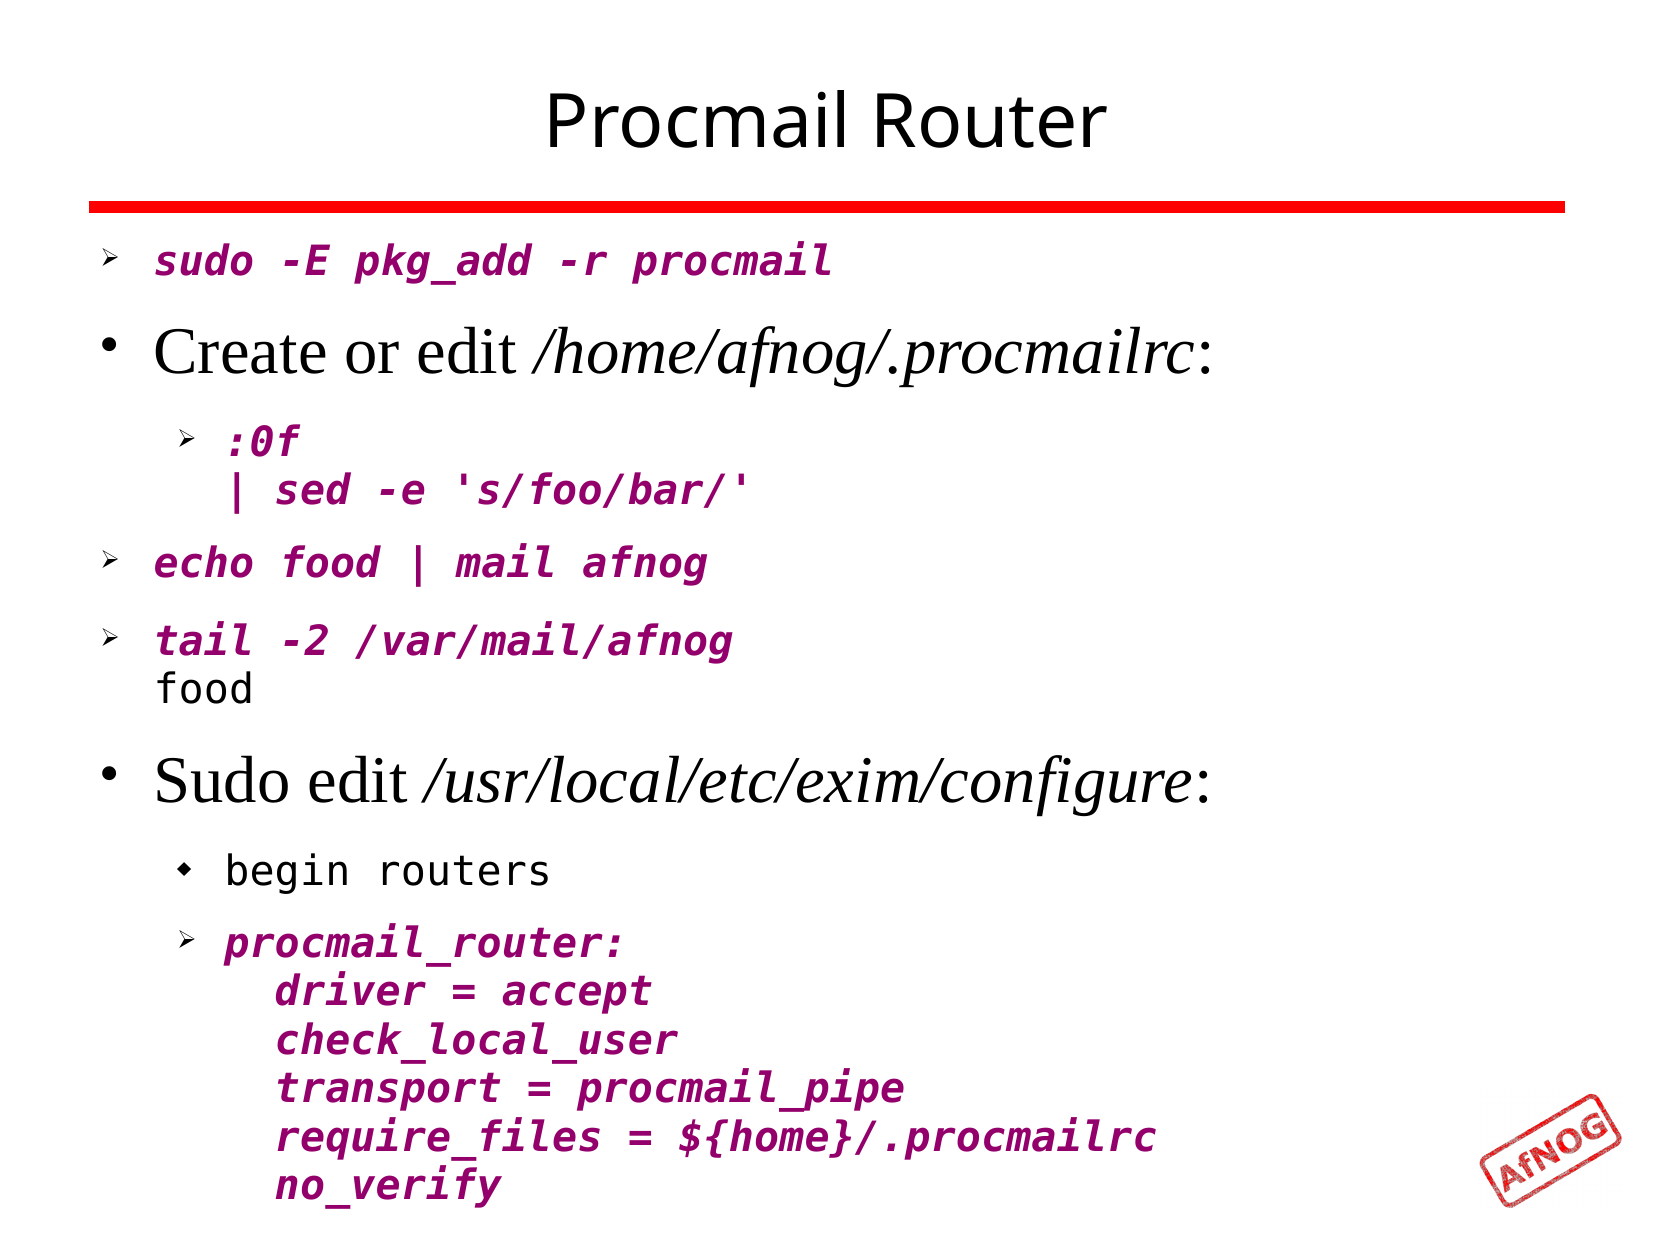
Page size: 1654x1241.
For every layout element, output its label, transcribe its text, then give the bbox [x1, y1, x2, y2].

picture [1476, 1090, 1625, 1211]
list sudo -E pkg_add -r procmail Create or edit /home/afnog/.procmailrc: :0f | sed -e 's/foo/bar/' echo food | mail afnog tail -2 /var/mail/afnog food Sudo edit /usr/local/etc/exim/configure: begin routers procmail_router: driver = accept check_local_user transport = procmail_pipe require_files = ${home}/.procmailrc no_verify [82, 236, 1571, 1210]
title Procmail Router [88, 29, 1565, 207]
